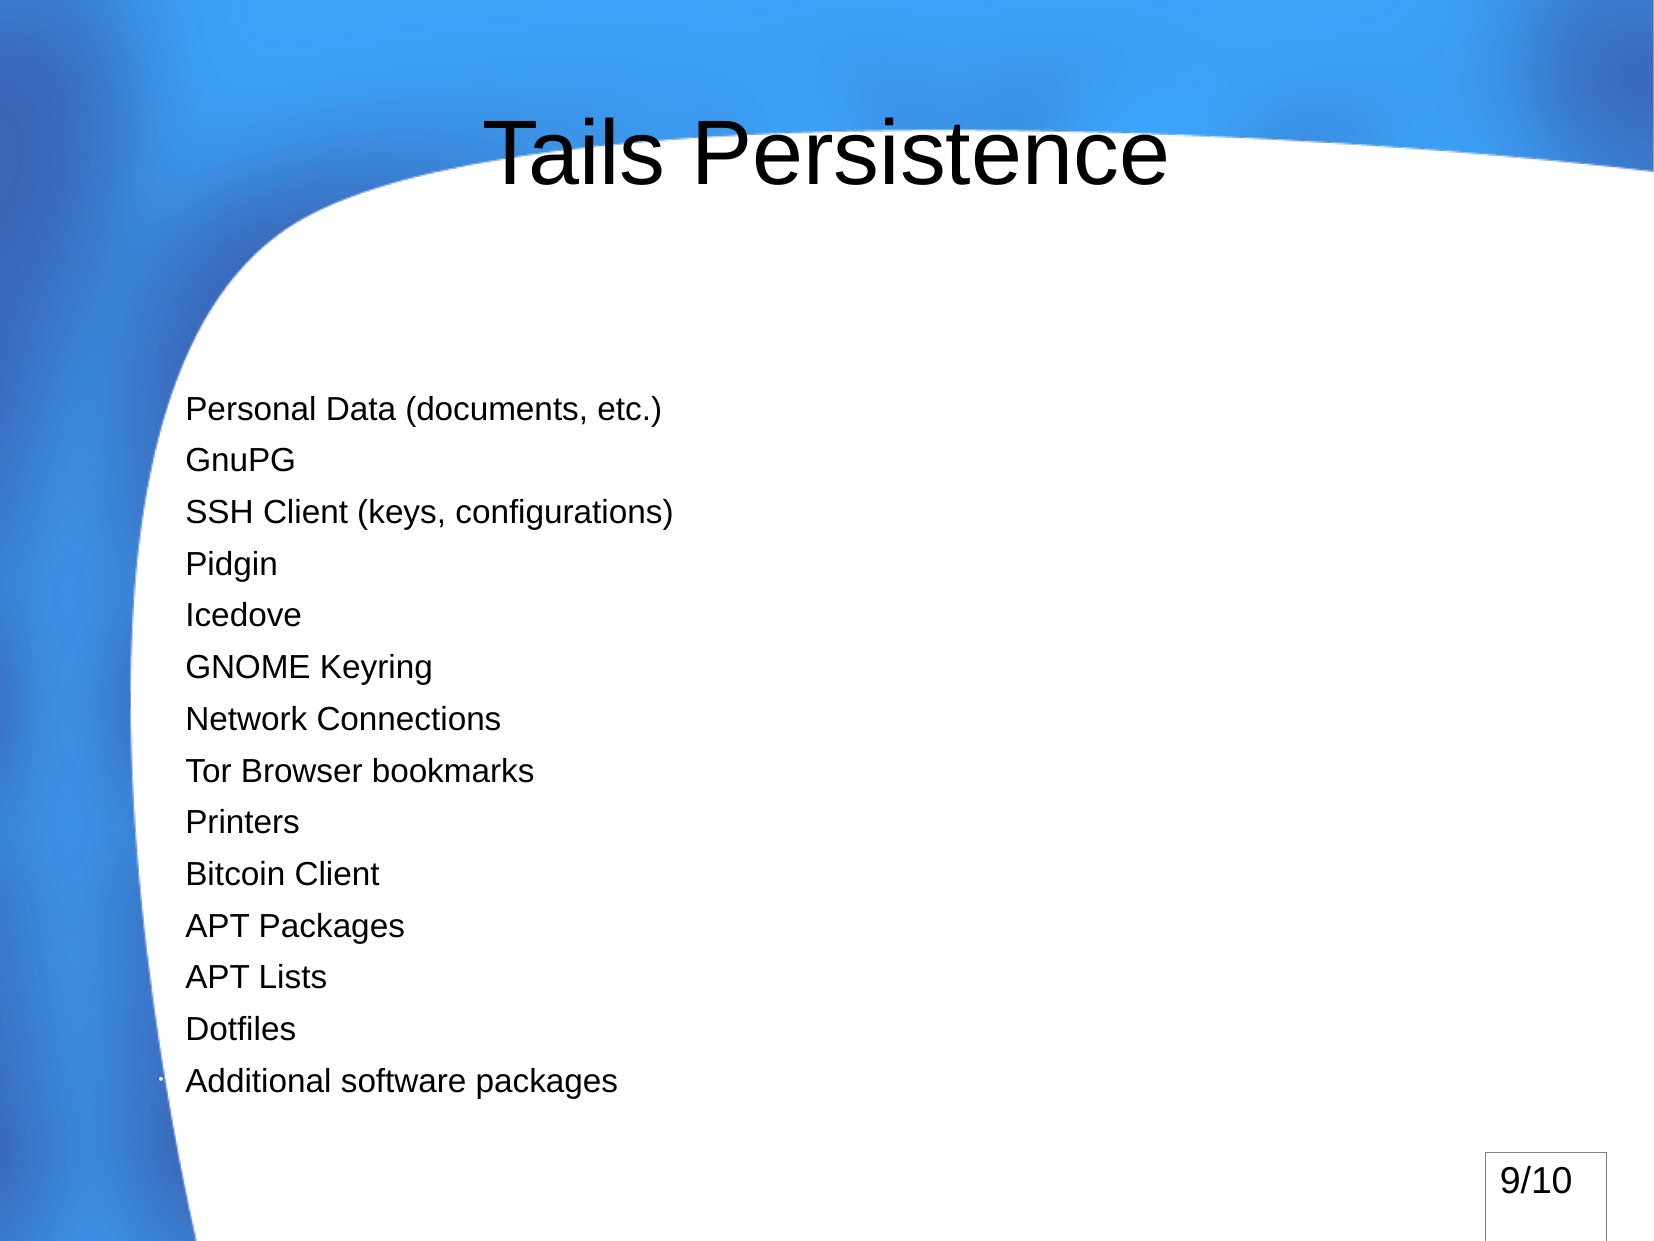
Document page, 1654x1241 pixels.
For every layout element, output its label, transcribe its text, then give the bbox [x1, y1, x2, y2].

text_box <number>/10 [1485, 1152, 1607, 1241]
title Tails Persistence [82, 49, 1571, 257]
picture [0, 0, 1654, 1241]
list Personal Data (documents, etc.) GnuPG SSH Client (keys, configurations) Pidgin Icedove GNOME Keyring Network Connections Tor Browser bookmarks Printers Bitcoin Client APT Packages APT Lists Dotfiles Additional software packages [149, 390, 1606, 1110]
